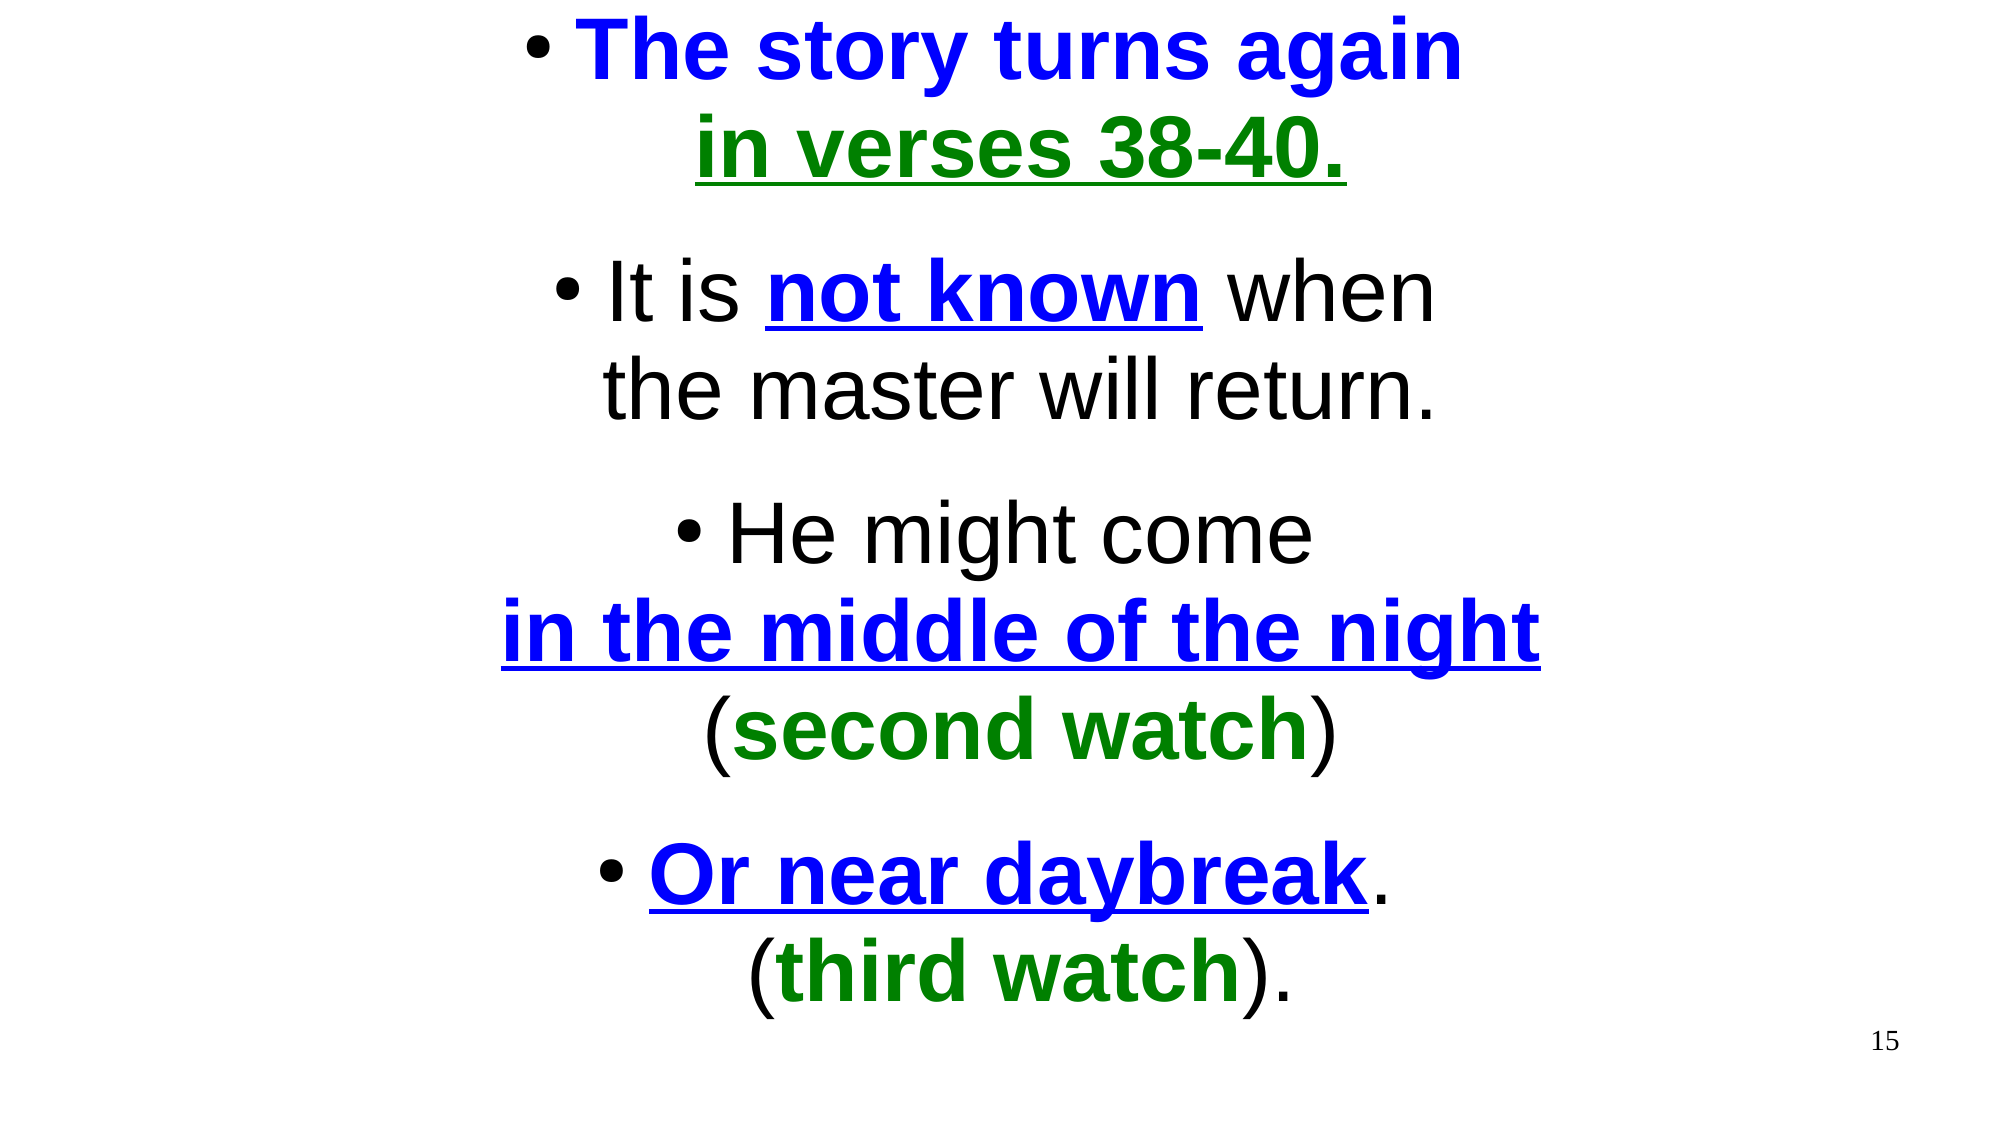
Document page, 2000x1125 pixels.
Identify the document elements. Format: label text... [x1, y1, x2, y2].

list The story turns again in verses 38-40. It is not known when the master will return. He might come in the middle of the night (second watch) Or near daybreak. (third watch). [0, 0, 1996, 1123]
